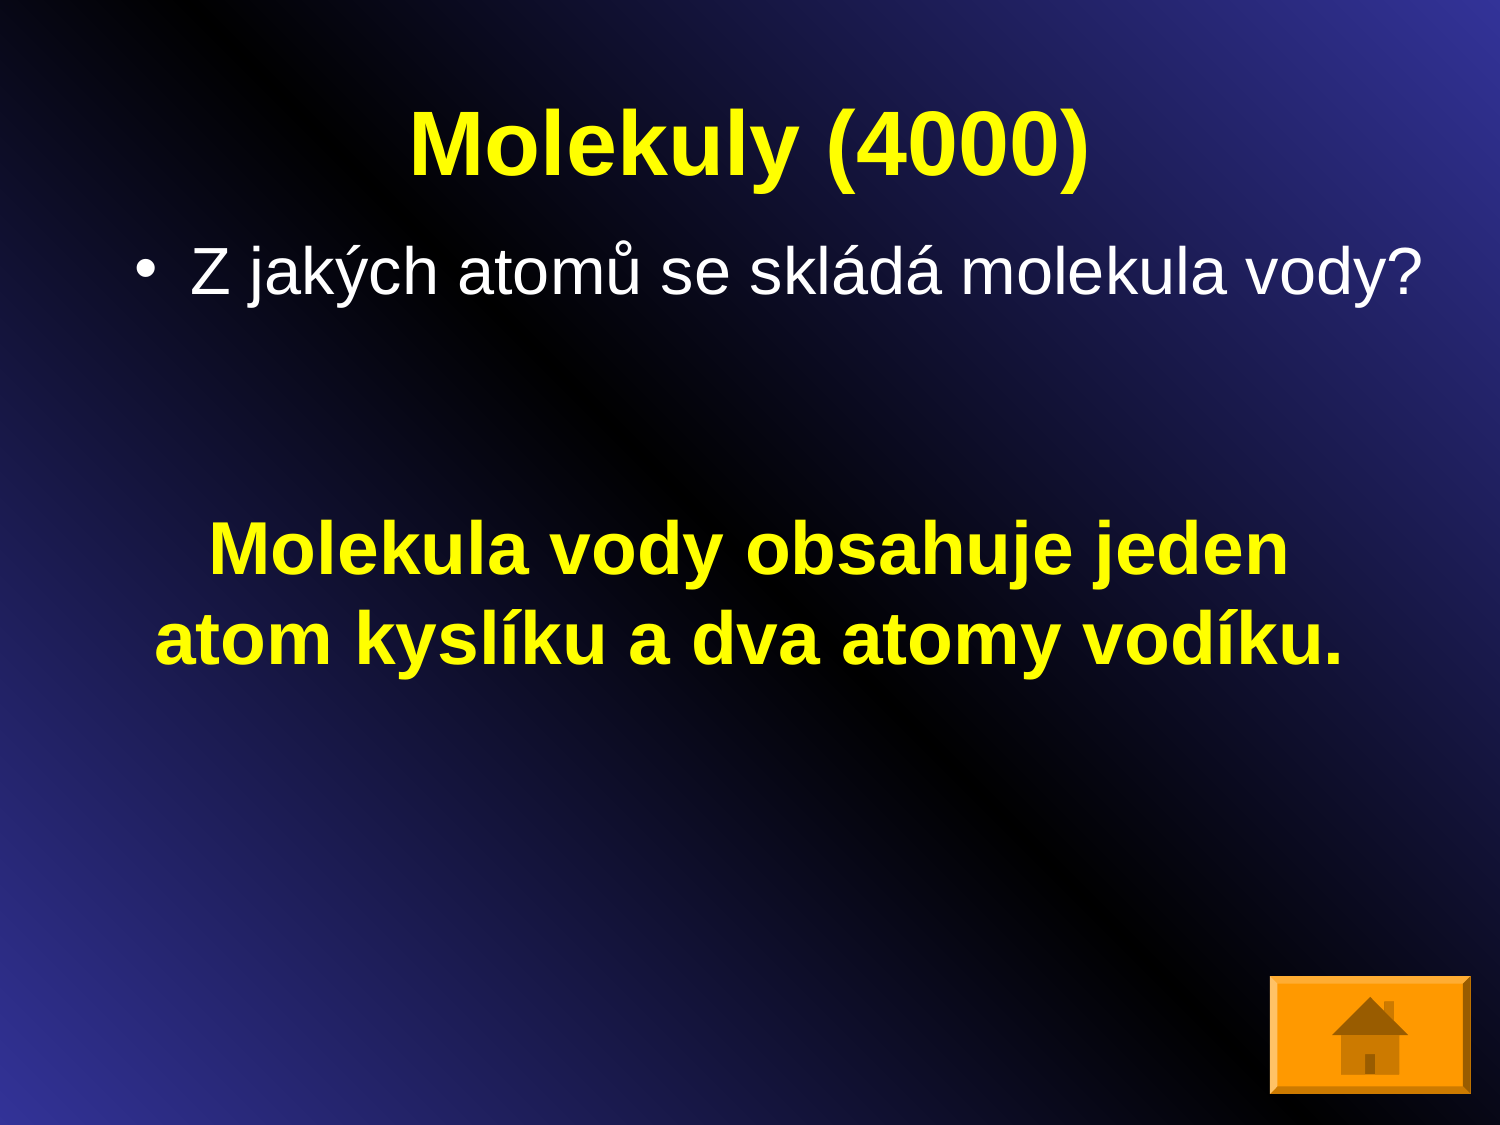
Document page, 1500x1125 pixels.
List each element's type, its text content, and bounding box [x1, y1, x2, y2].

text_box Molekula vody obsahuje jeden atom kyslíku a dva atomy vodíku. [100, 491, 1400, 688]
list Z jakých atomů se skládá molekula vody? [112, 219, 1447, 516]
text_box [1271, 976, 1471, 1094]
title Molekuly (4000) [75, 45, 1426, 233]
